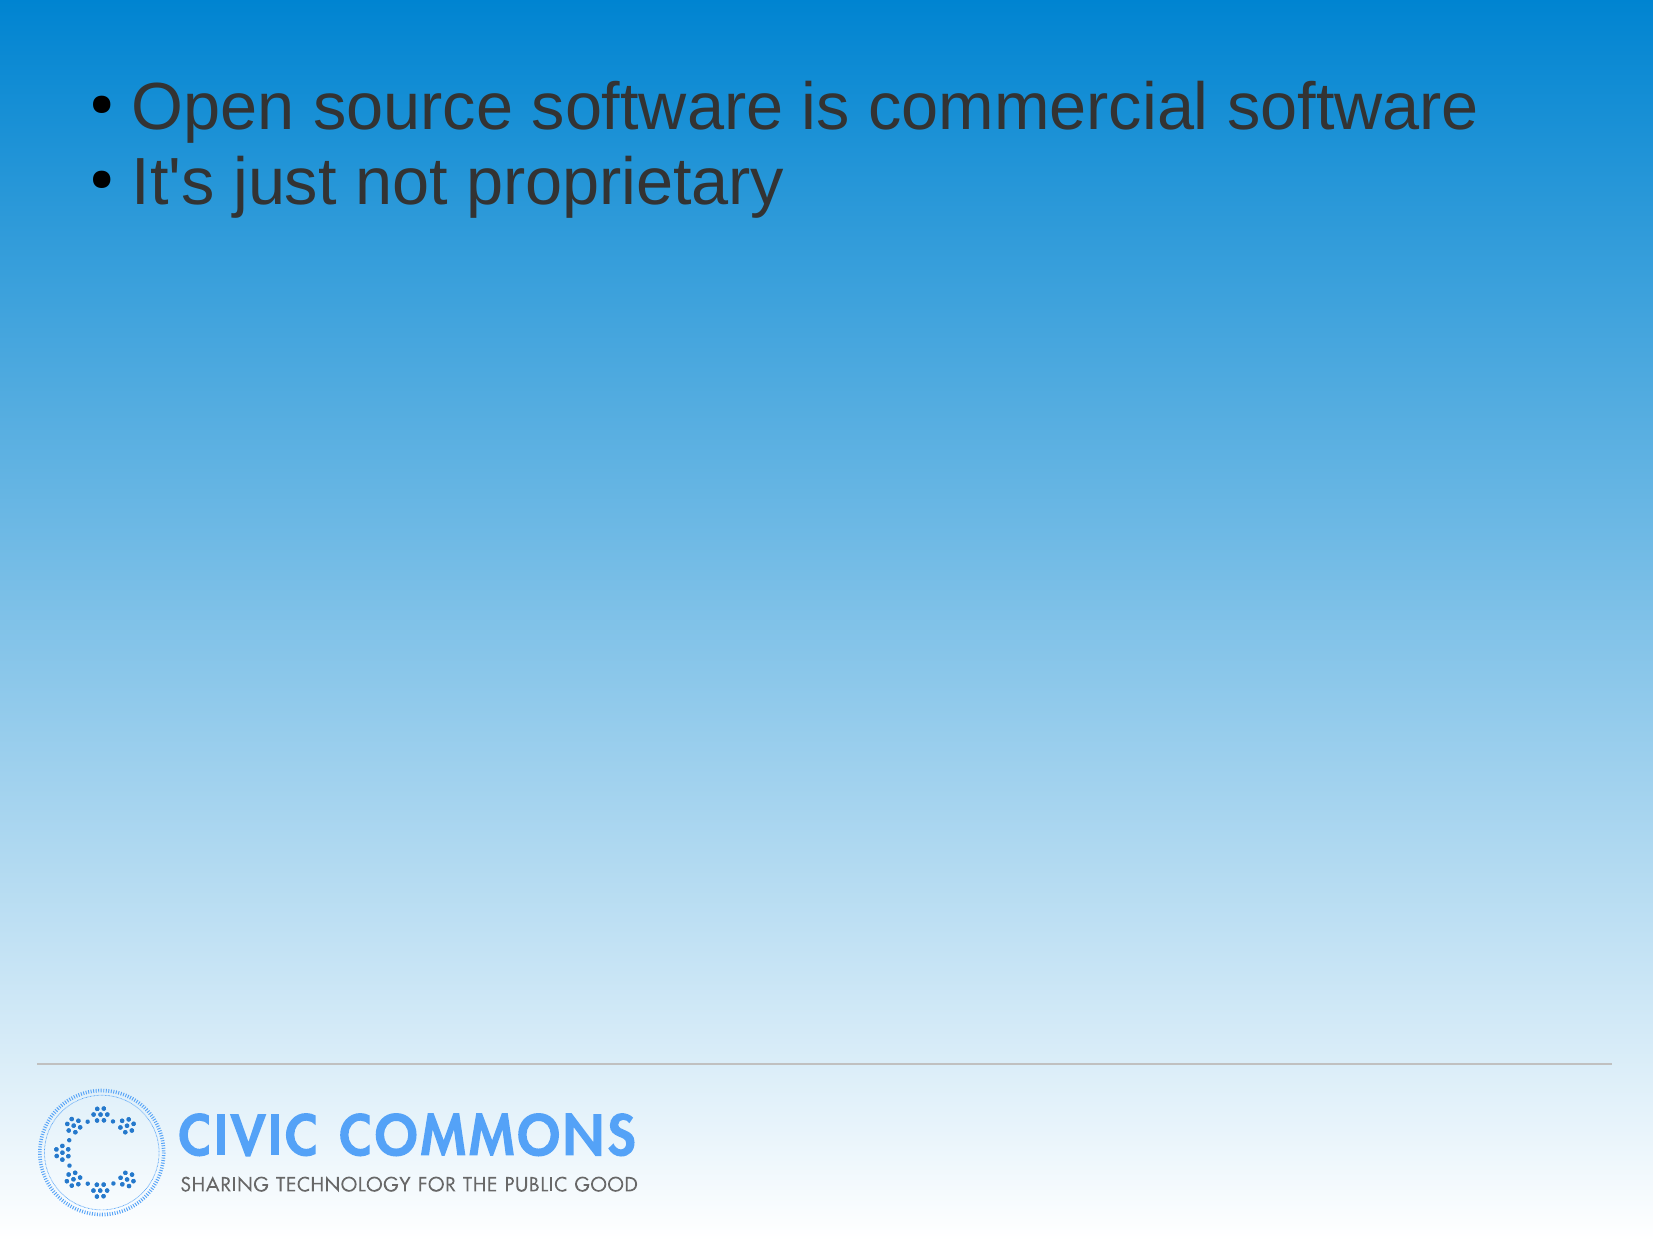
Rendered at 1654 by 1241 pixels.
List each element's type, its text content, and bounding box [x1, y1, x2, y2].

picture [0, 1056, 689, 1241]
text_box Open source software is commercial software It's just not proprietary [75, 62, 1500, 227]
